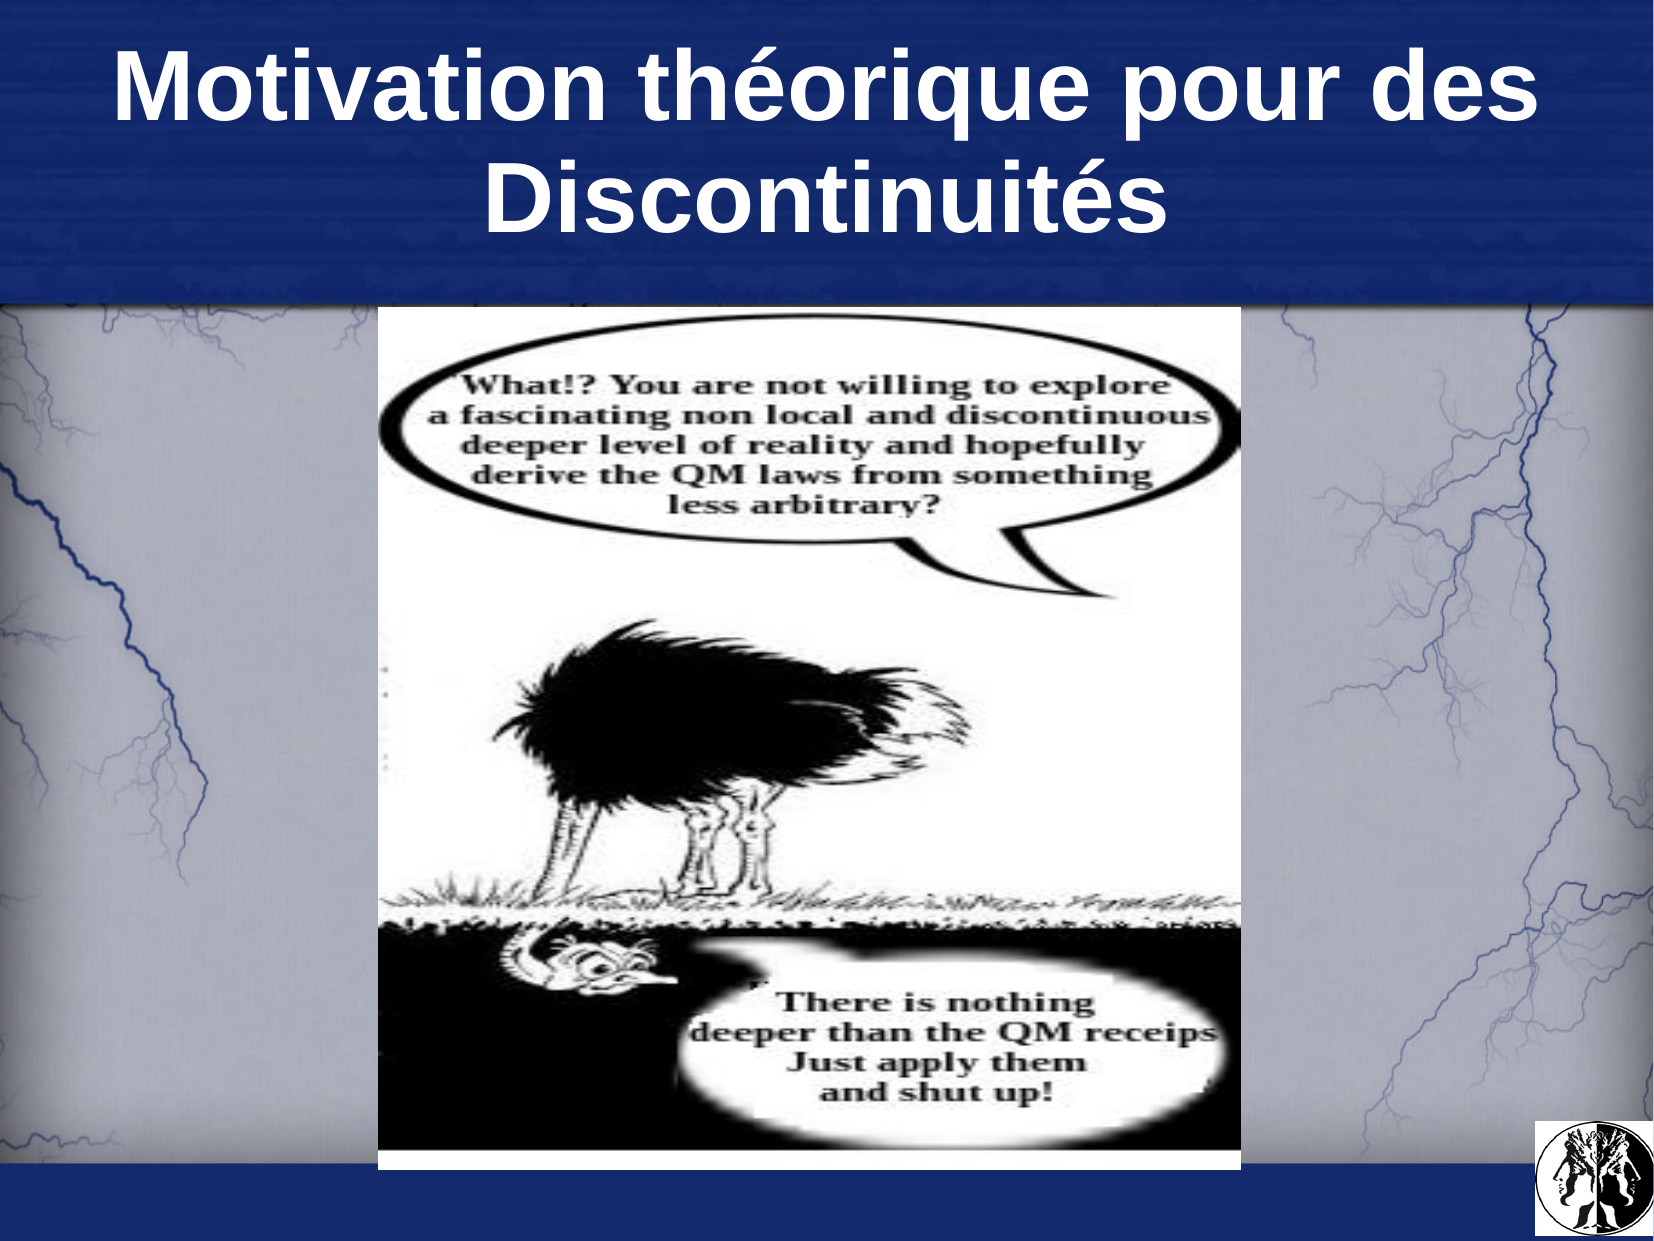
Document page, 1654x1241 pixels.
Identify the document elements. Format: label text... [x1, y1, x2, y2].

title Motivation théorique pour des Discontinuités [82, 29, 1571, 254]
picture [0, 0, 1654, 1241]
